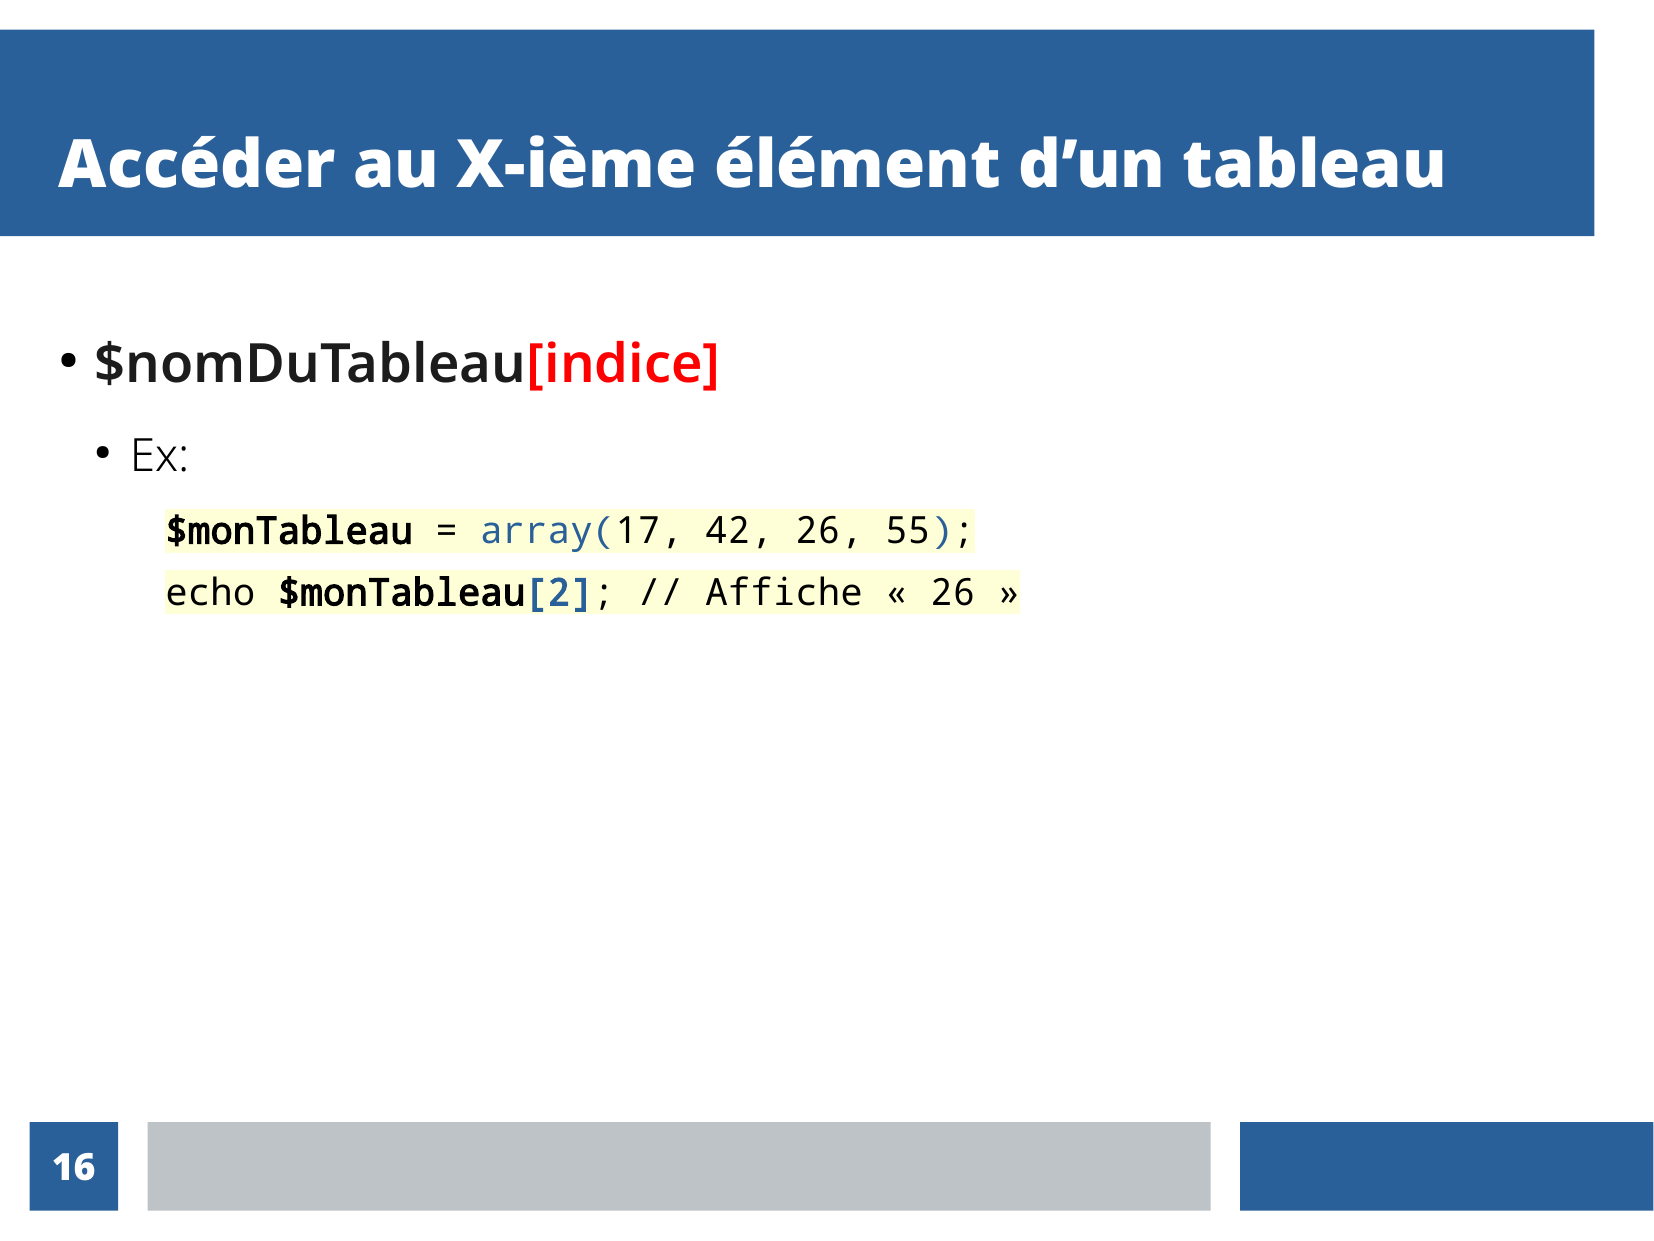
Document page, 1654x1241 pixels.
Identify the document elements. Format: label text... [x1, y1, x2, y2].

title Accéder au X-ième élément d’un tableau [59, 59, 1595, 207]
list $nomDuTableau[indice] Ex: $monTableau = array(17, 42, 26, 55); echo $monTableau[2]; // Affiche « 26 » [59, 324, 1565, 1093]
